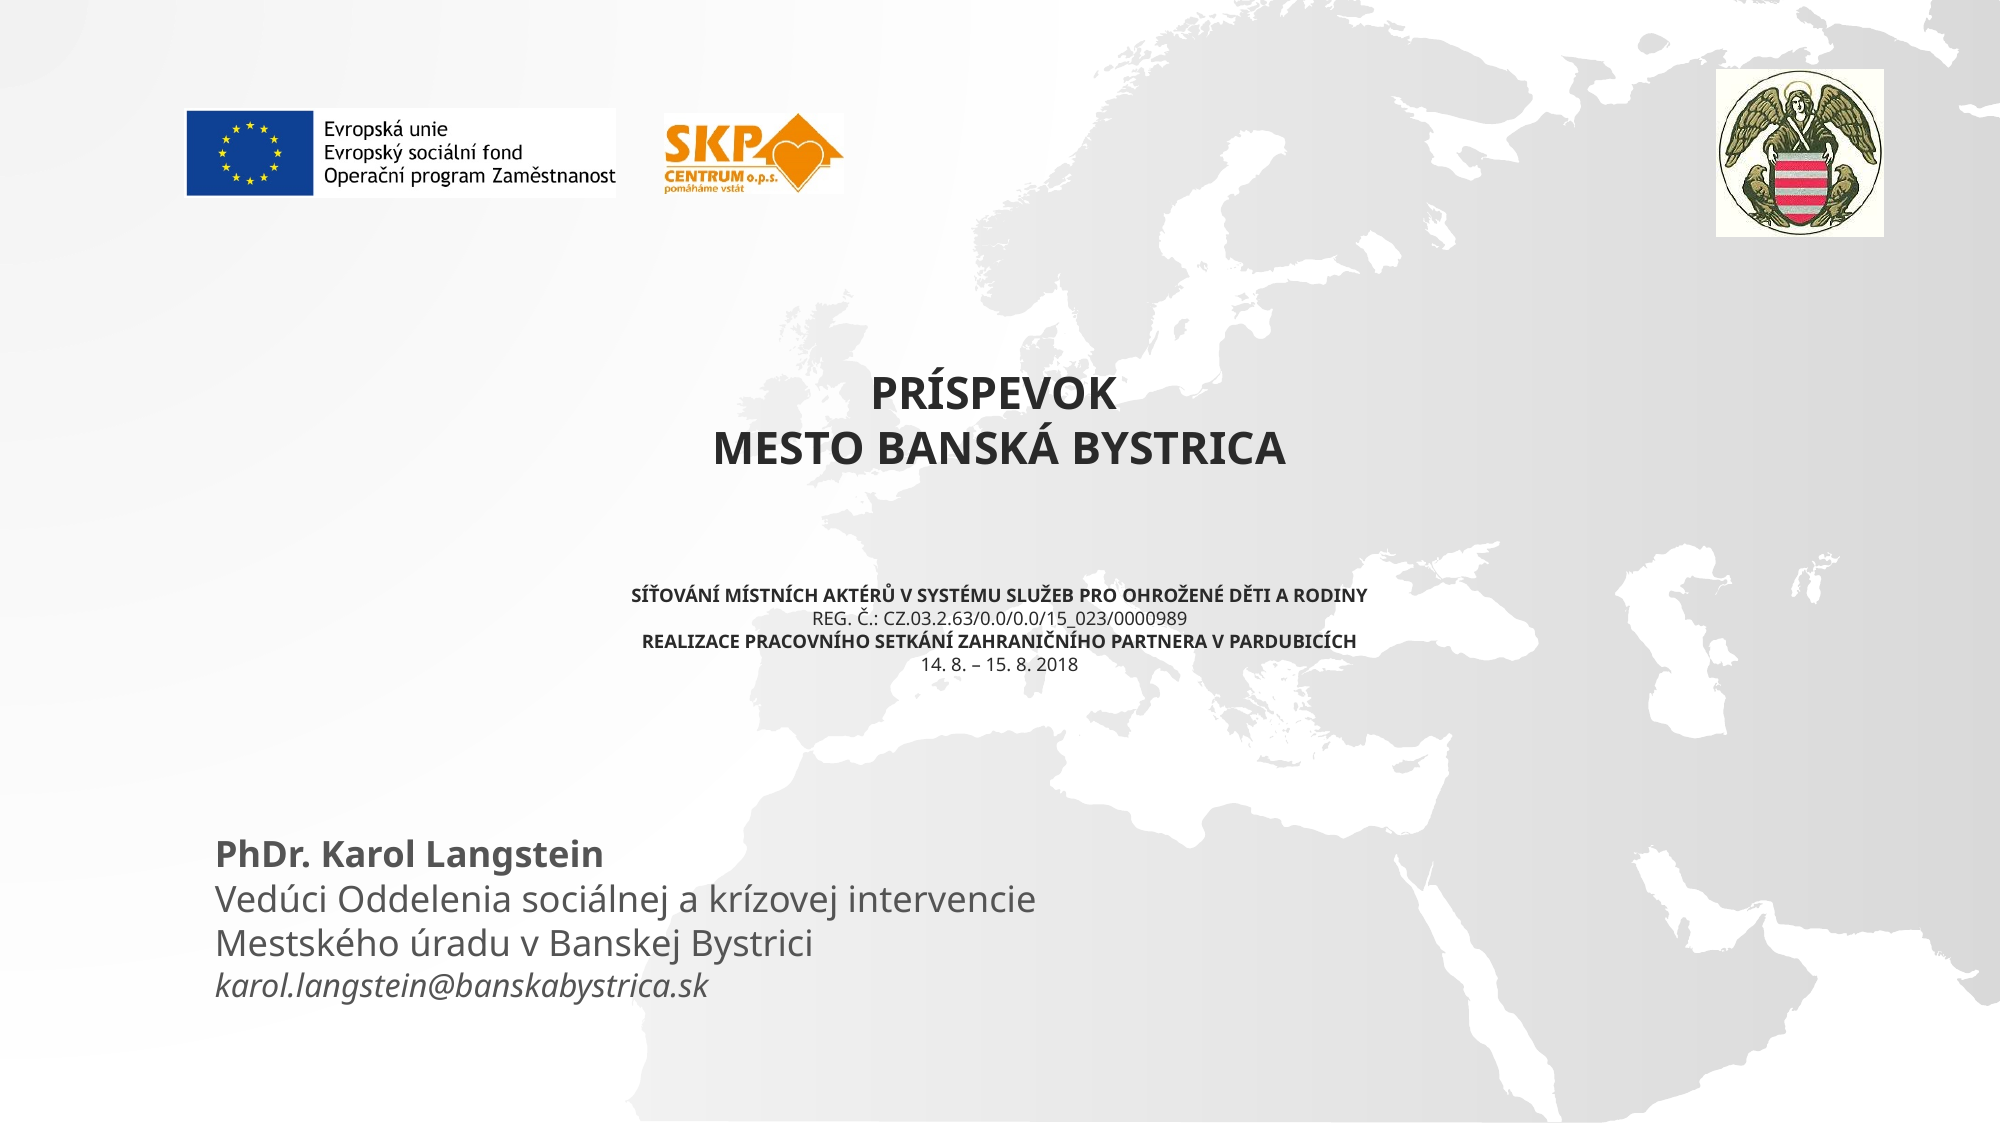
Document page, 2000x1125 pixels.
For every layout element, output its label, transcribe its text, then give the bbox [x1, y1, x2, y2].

picture [184, 108, 616, 198]
picture [1716, 69, 1884, 237]
title Príspevok MestO Banská bystrica Síťování místních aktérů v systému služeb pro ohrožené děti a rodiny reg. č.: CZ.03.2.63/0.0/0.0/15_023/0000989 Realizace pracovního setkání zahraničního partnera v Pardubicích 14. 8. – 15. 8. 2018 [199, 299, 1800, 799]
subtitle PhDr. Karol Langstein Vedúci Oddelenia sociálnej a krízovej intervencie Mestského úradu v Banskej Bystrici karol.langstein@banskabystrica.sk [199, 825, 1177, 1013]
picture [664, 113, 844, 195]
